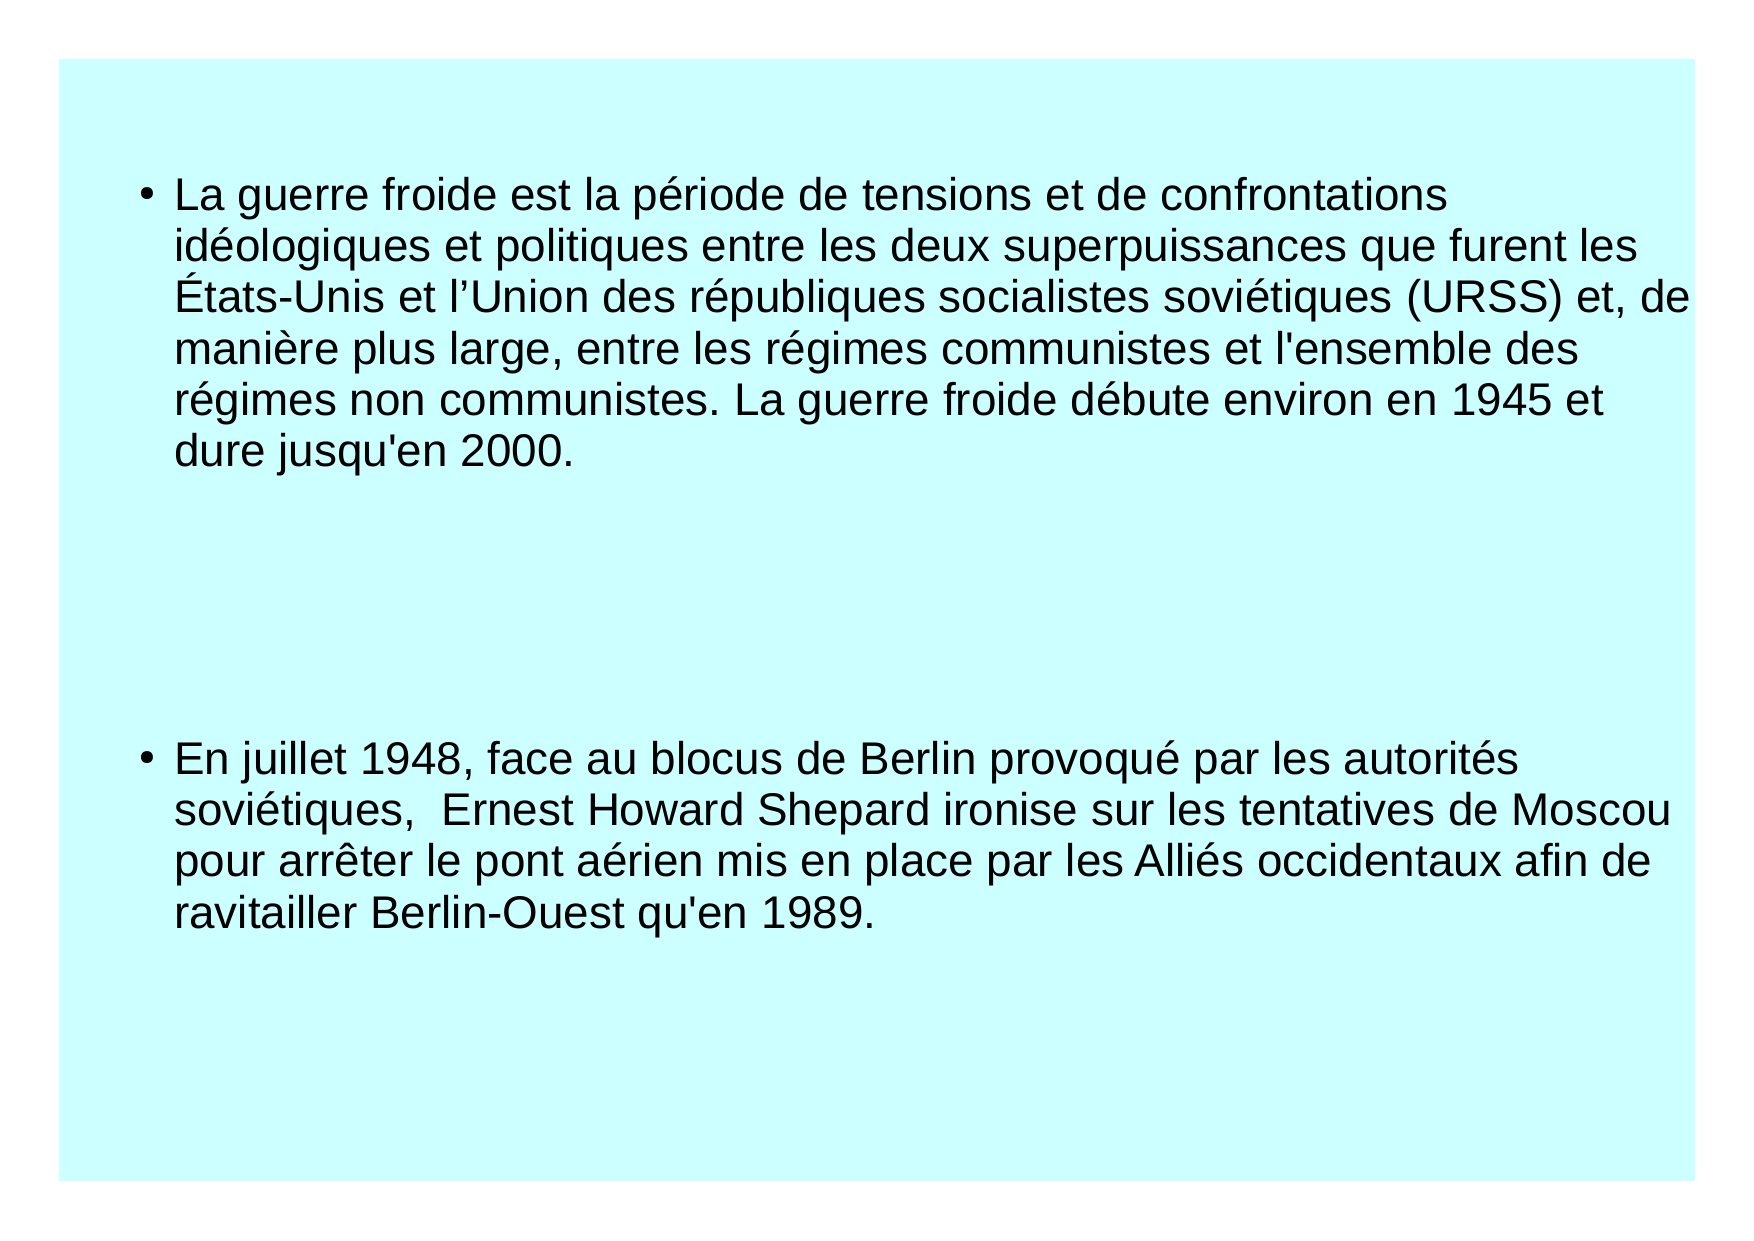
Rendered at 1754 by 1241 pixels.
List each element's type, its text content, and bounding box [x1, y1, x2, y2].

text_box La guerre froide est la période de tensions et de confrontations idéologiques et politiques entre les deux superpuissances que furent les États-Unis et l’Union des républiques socialistes soviétiques (URSS) et, de manière plus large, entre les régimes communistes et l'ensemble des régimes non communistes. La guerre froide débute environ en 1945 et dure jusqu'en 2000. En juillet 1948, face au blocus de Berlin provoqué par les autorités soviétiques, Ernest Howard Shepard ironise sur les tentatives de Moscou pour arrêter le pont aérien mis en place par les Alliés occidentaux afin de ravitailler Berlin-Ouest qu'en 1989. [88, 59, 1713, 1182]
